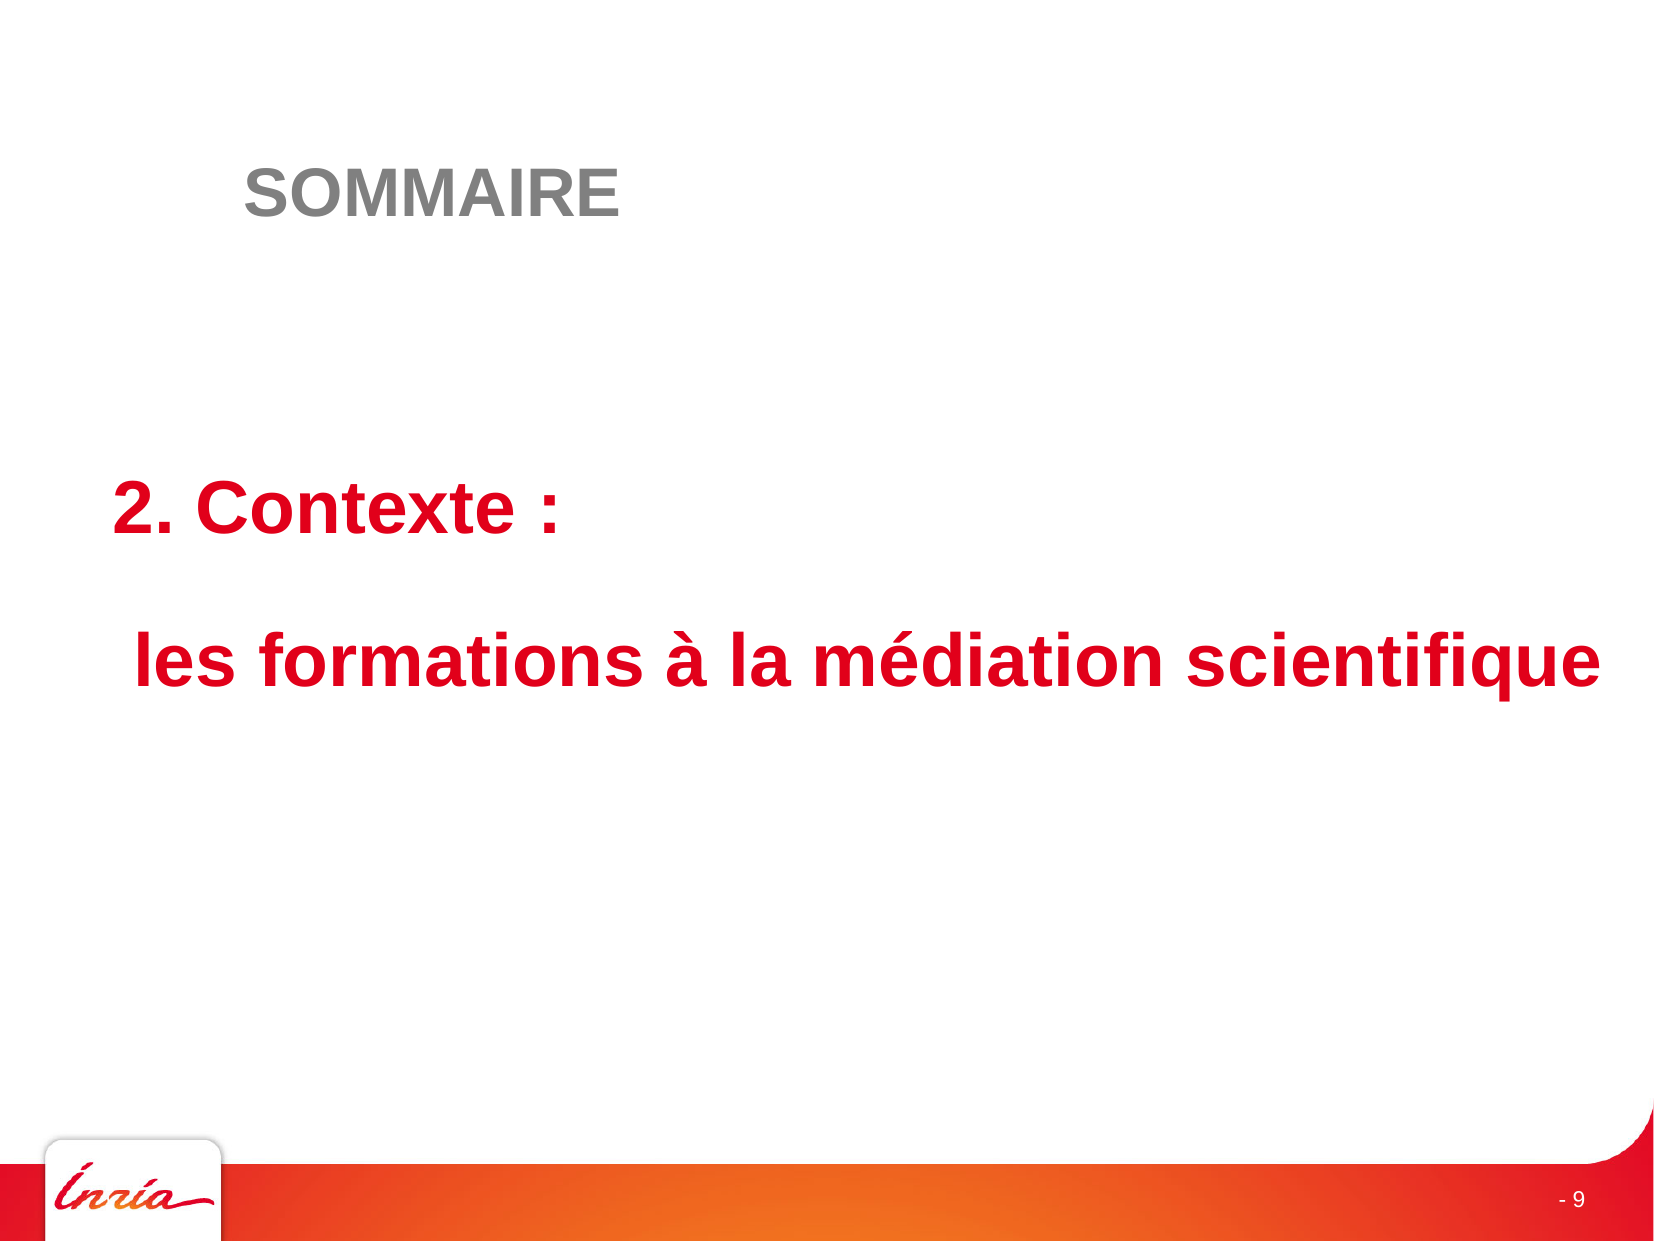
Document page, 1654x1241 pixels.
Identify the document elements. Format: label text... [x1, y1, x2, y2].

picture [0, 0, 1654, 1241]
title SOMMAIRE [244, 85, 1608, 293]
list 2. Contexte : les formations à la médiation scientifique [112, 395, 1613, 993]
slide_number - <number> [1558, 1173, 1654, 1223]
